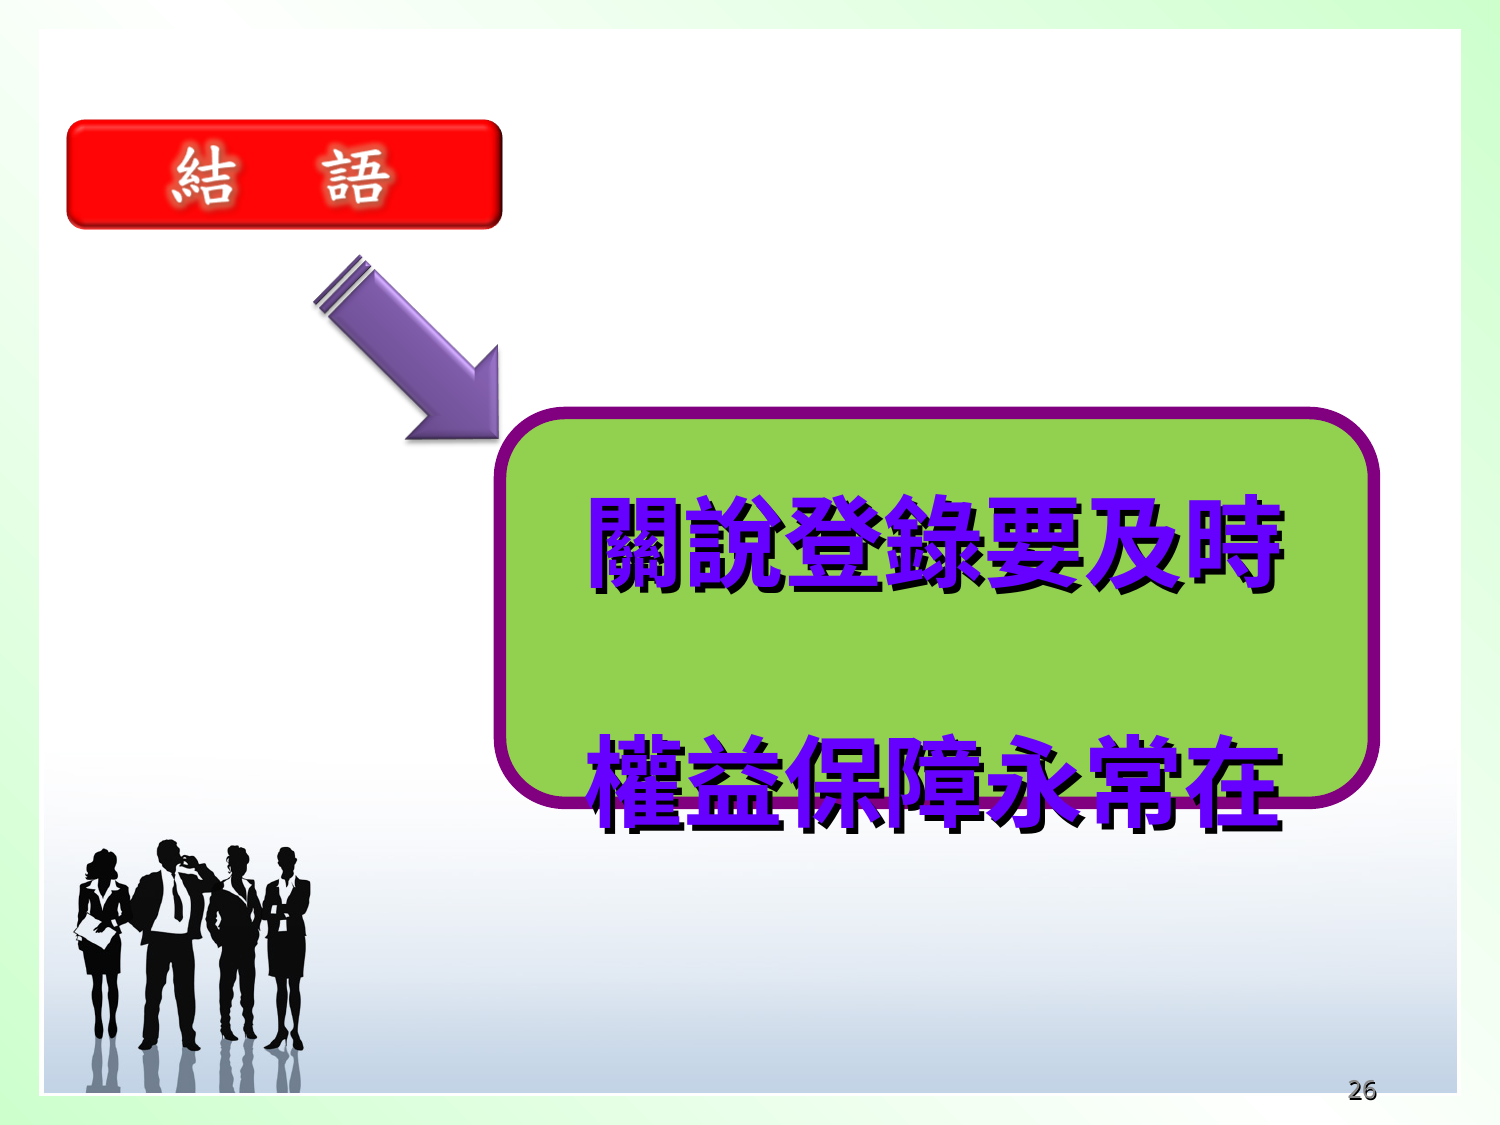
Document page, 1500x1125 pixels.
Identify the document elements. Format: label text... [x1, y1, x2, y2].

text_box 關說登錄要及時 權益保障永常在 [568, 471, 1325, 847]
picture [39, 29, 1461, 1096]
text_box [499, 412, 1374, 803]
text_box <編號> [1073, 1060, 1424, 1121]
